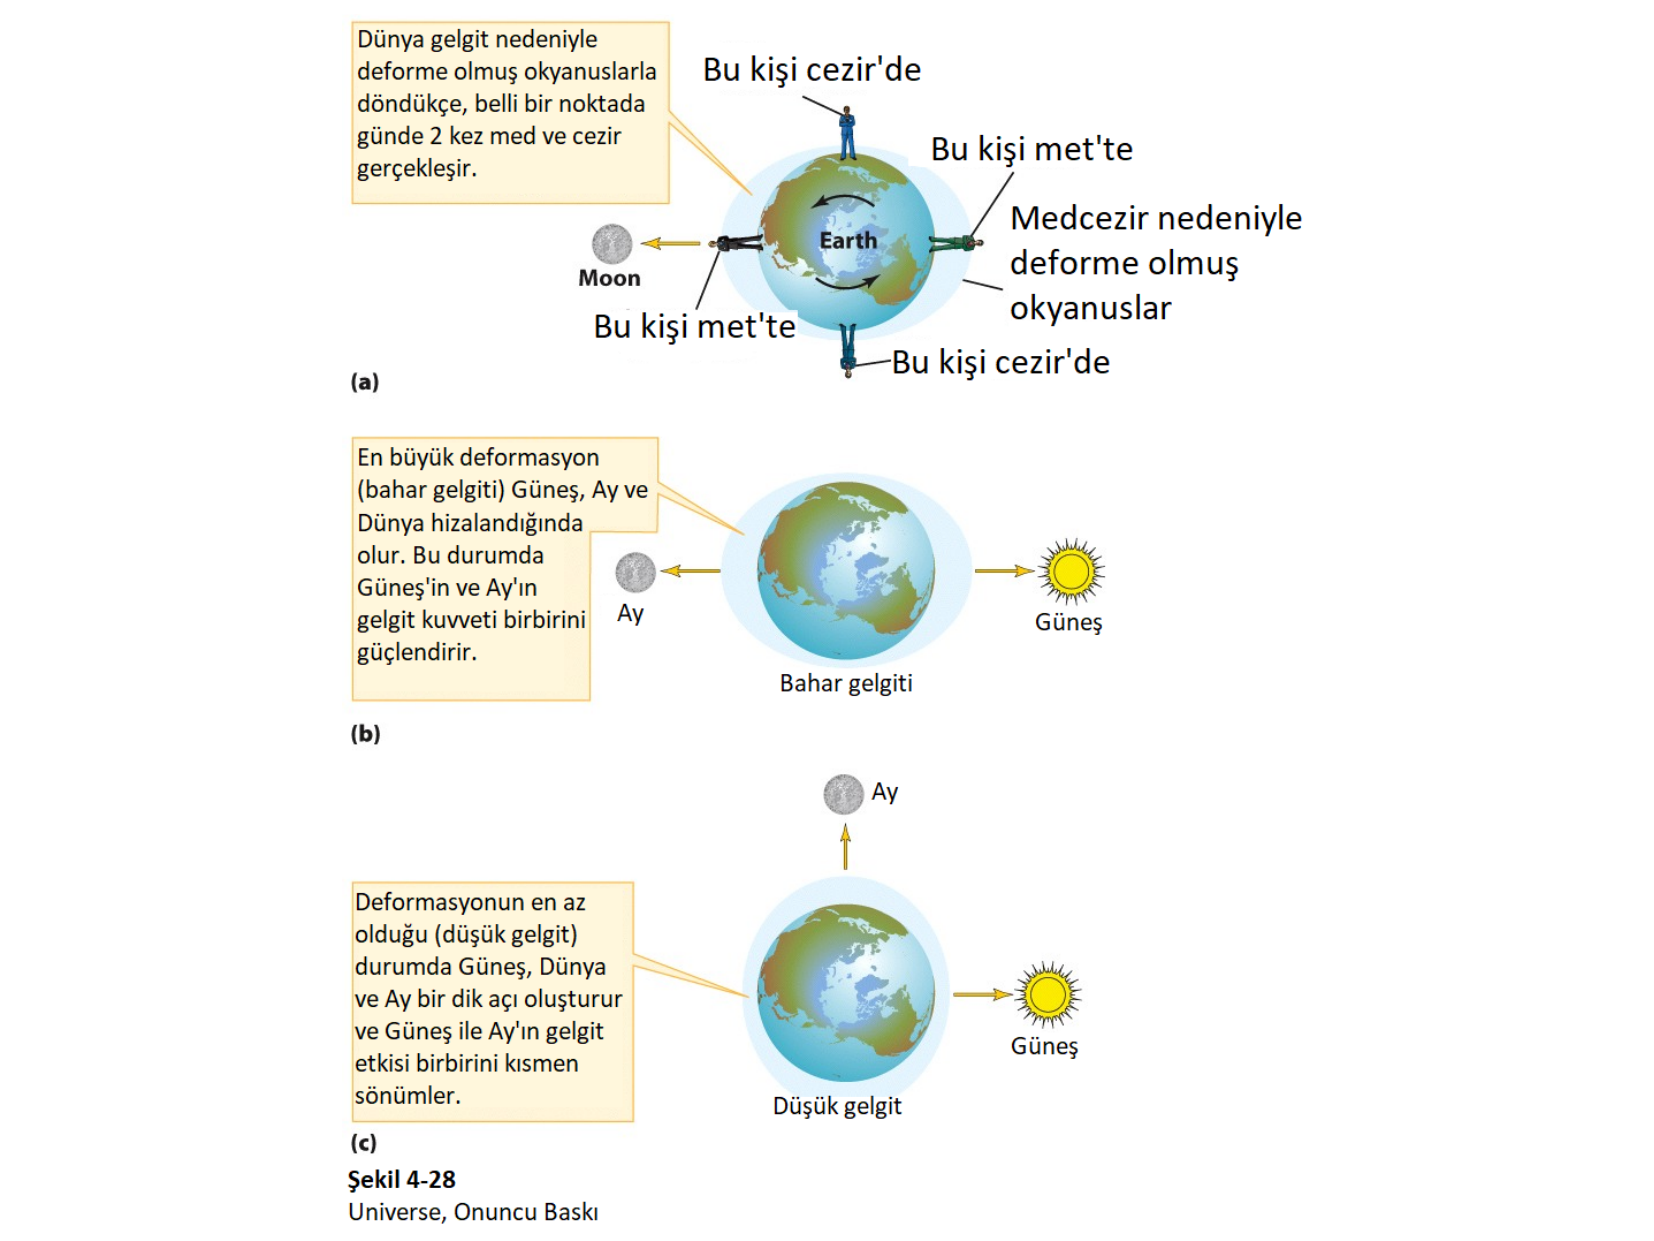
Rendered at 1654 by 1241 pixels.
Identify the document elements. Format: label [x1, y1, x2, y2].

picture [342, 14, 1332, 1241]
